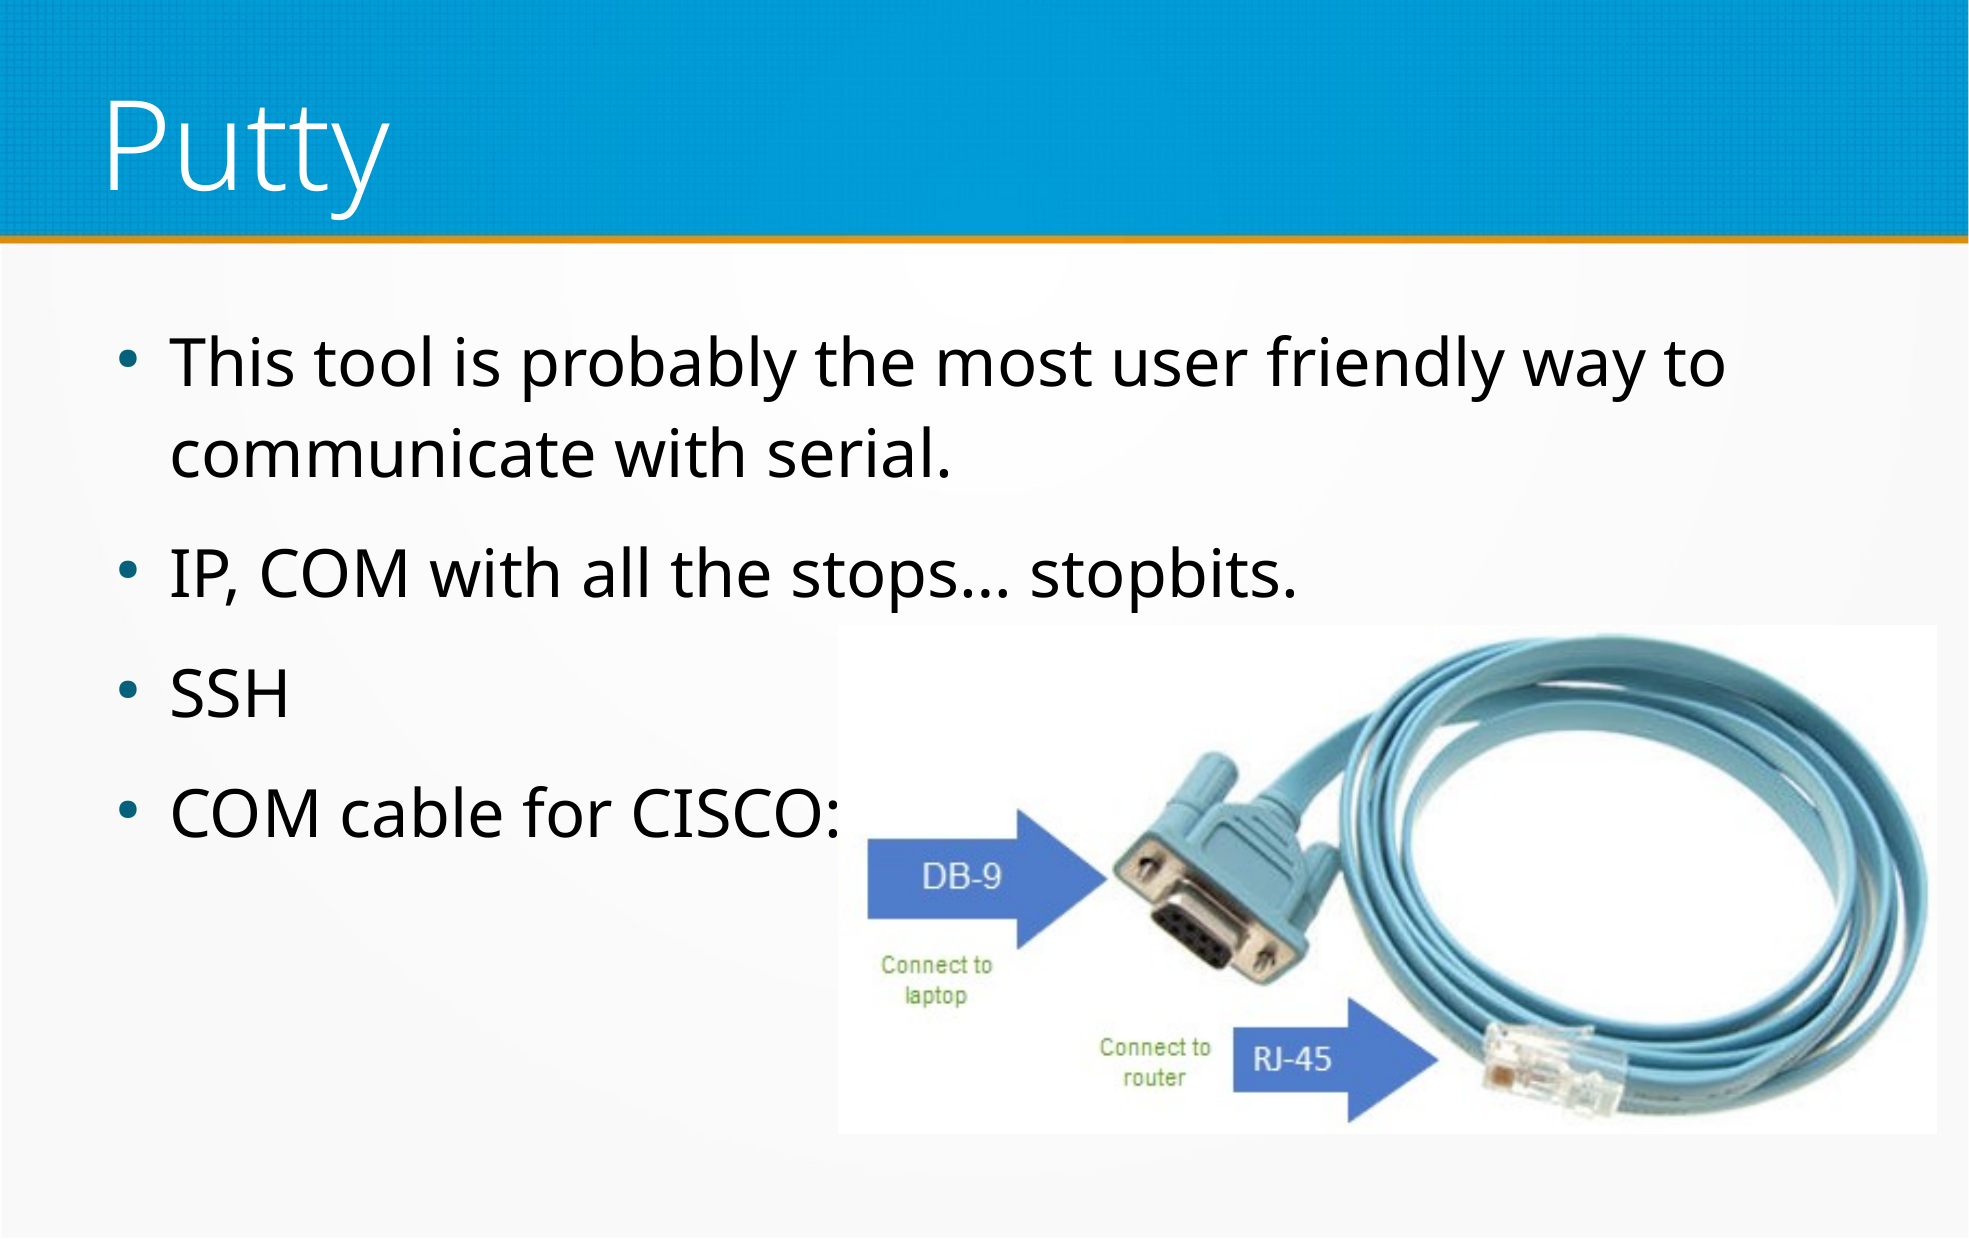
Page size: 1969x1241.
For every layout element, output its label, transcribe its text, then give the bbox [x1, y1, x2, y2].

list This tool is probably the most user friendly way to communicate with serial. IP, COM with all the stops… stopbits. SSH COM cable for CISCO: [98, 315, 1861, 1081]
picture [0, 233, 1969, 1241]
title Putty [98, 19, 1870, 227]
